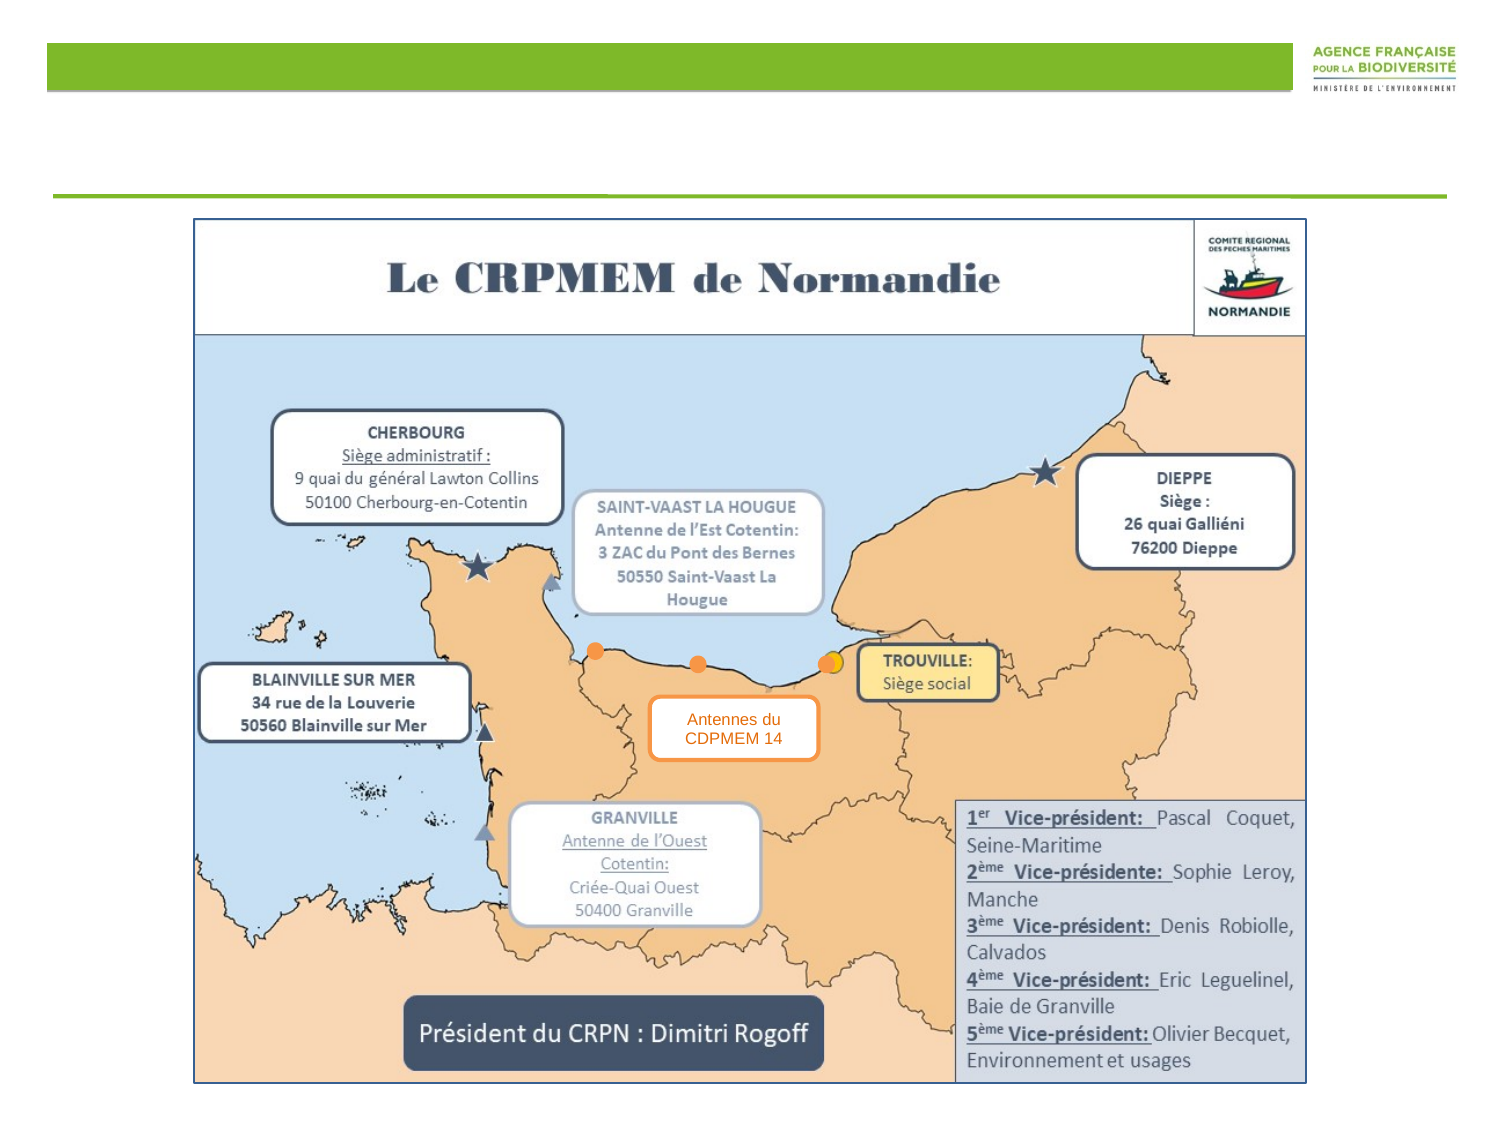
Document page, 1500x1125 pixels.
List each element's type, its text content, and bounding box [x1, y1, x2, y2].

text_box [691, 657, 705, 672]
text_box Antennes du CDPMEM 14 [649, 696, 819, 761]
text_box [588, 644, 602, 658]
picture [194, 219, 1306, 1083]
text_box [819, 657, 833, 672]
